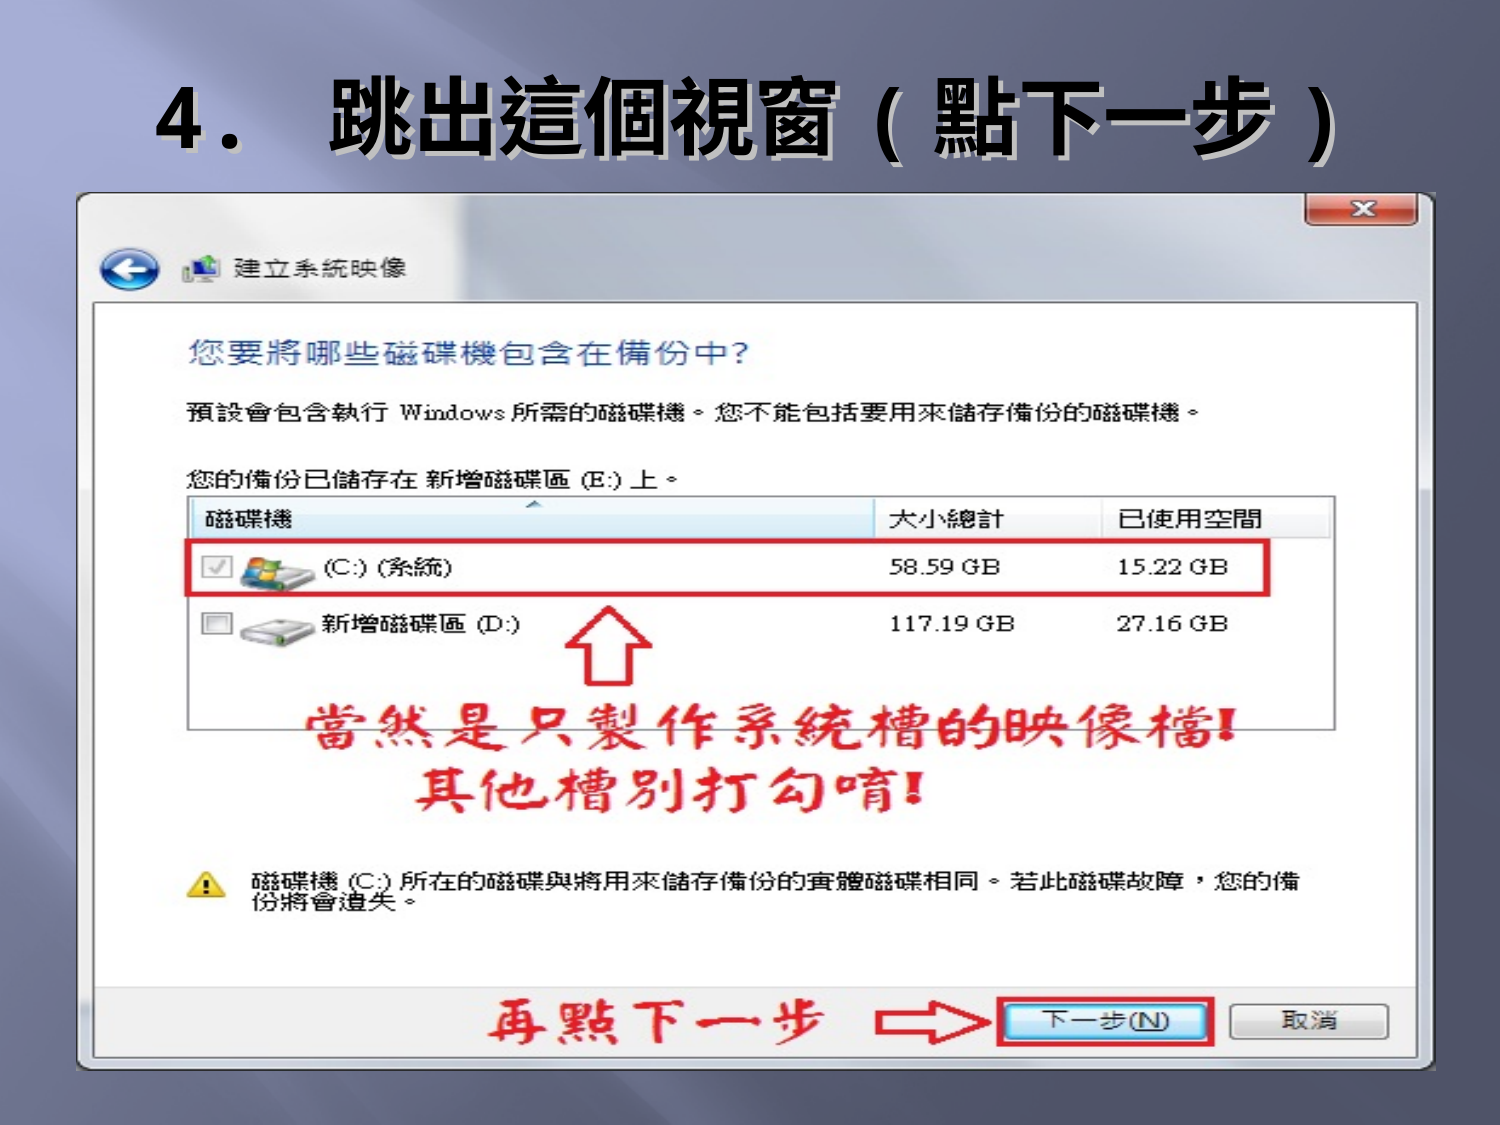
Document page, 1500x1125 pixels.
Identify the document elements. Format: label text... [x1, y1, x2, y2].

title 4. 跳出這個視窗(點下一步) [75, 45, 1426, 185]
picture [76, 192, 1436, 1071]
